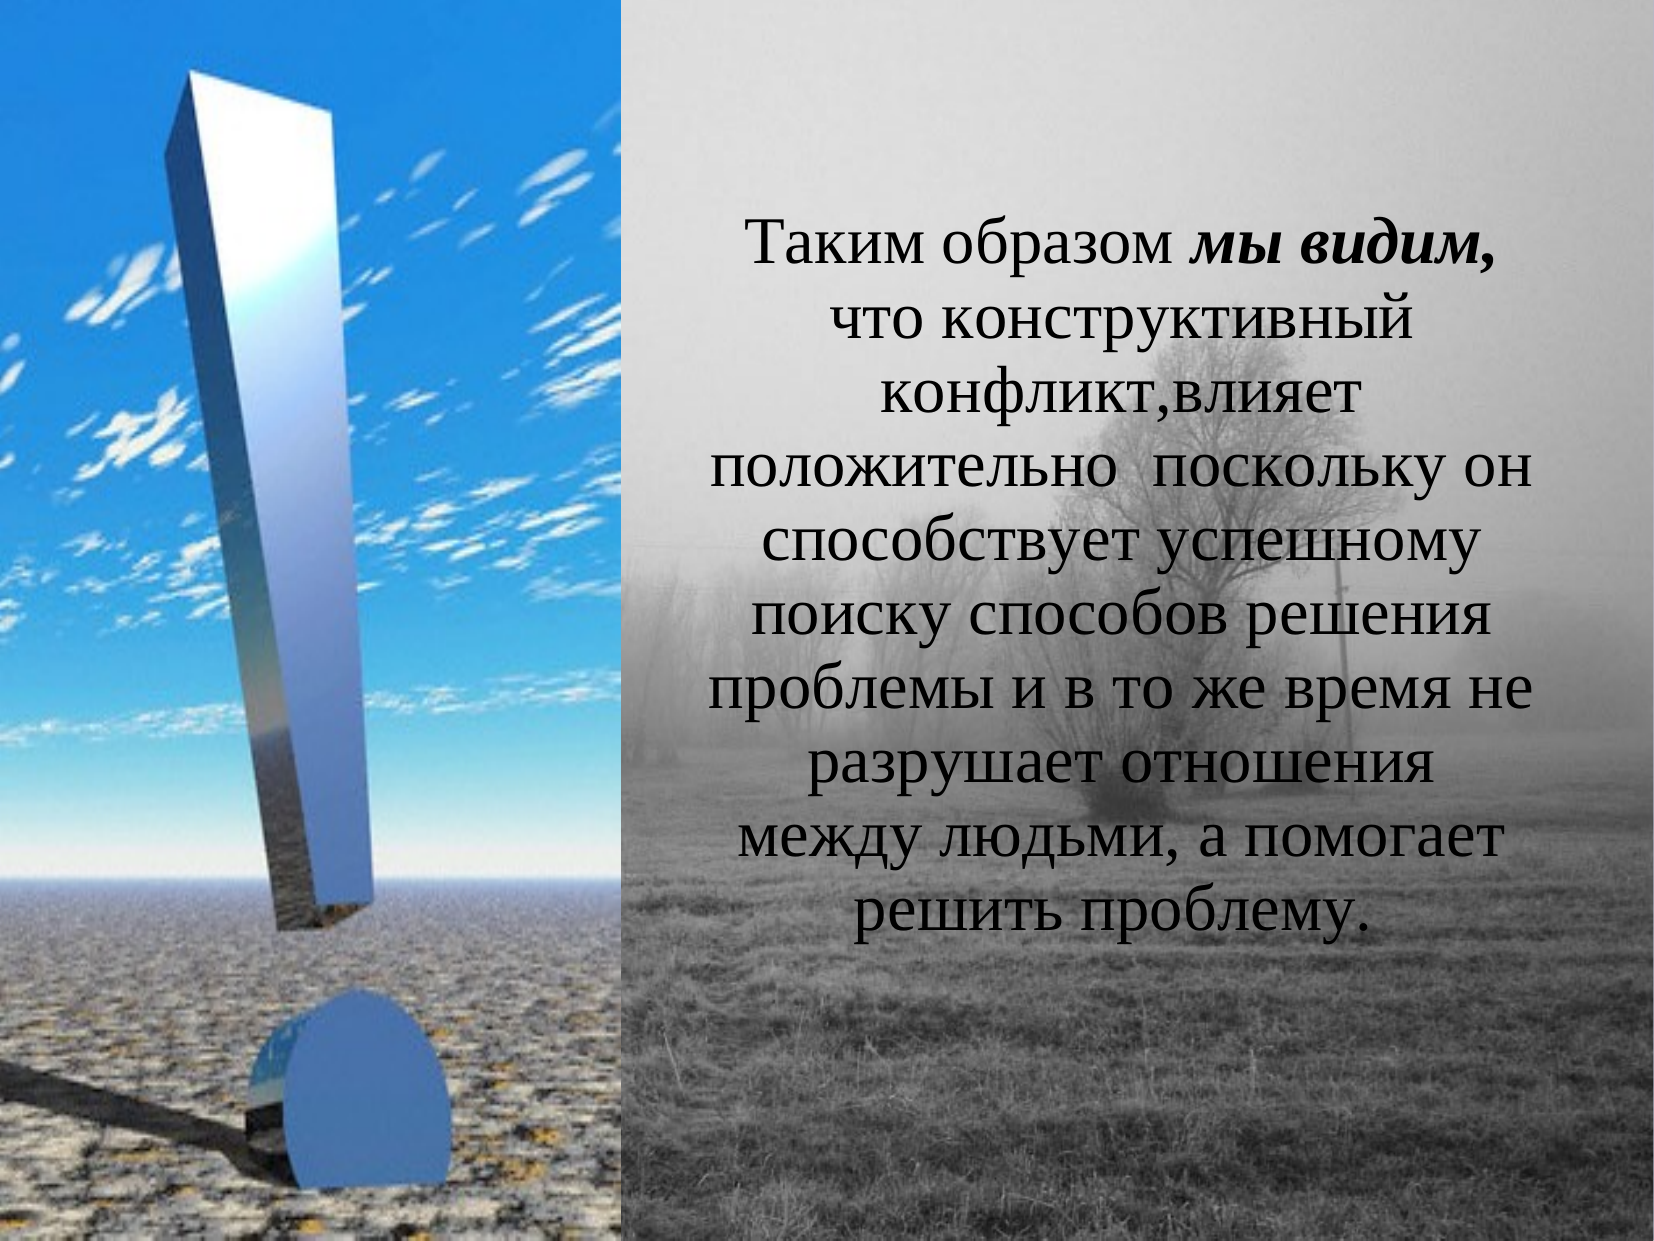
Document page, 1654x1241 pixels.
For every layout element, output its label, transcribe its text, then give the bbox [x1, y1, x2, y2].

subtitle [621, 364, 1570, 1184]
picture [0, 0, 1654, 1241]
text_box Таким образом мы видим, что конструктивный конфликт,влияет положительно поскольку он способствует успешному поиску способов решения проблемы и в то же время не разрушает отношения между людьми, а помогает решить проблему. [708, 177, 1536, 973]
